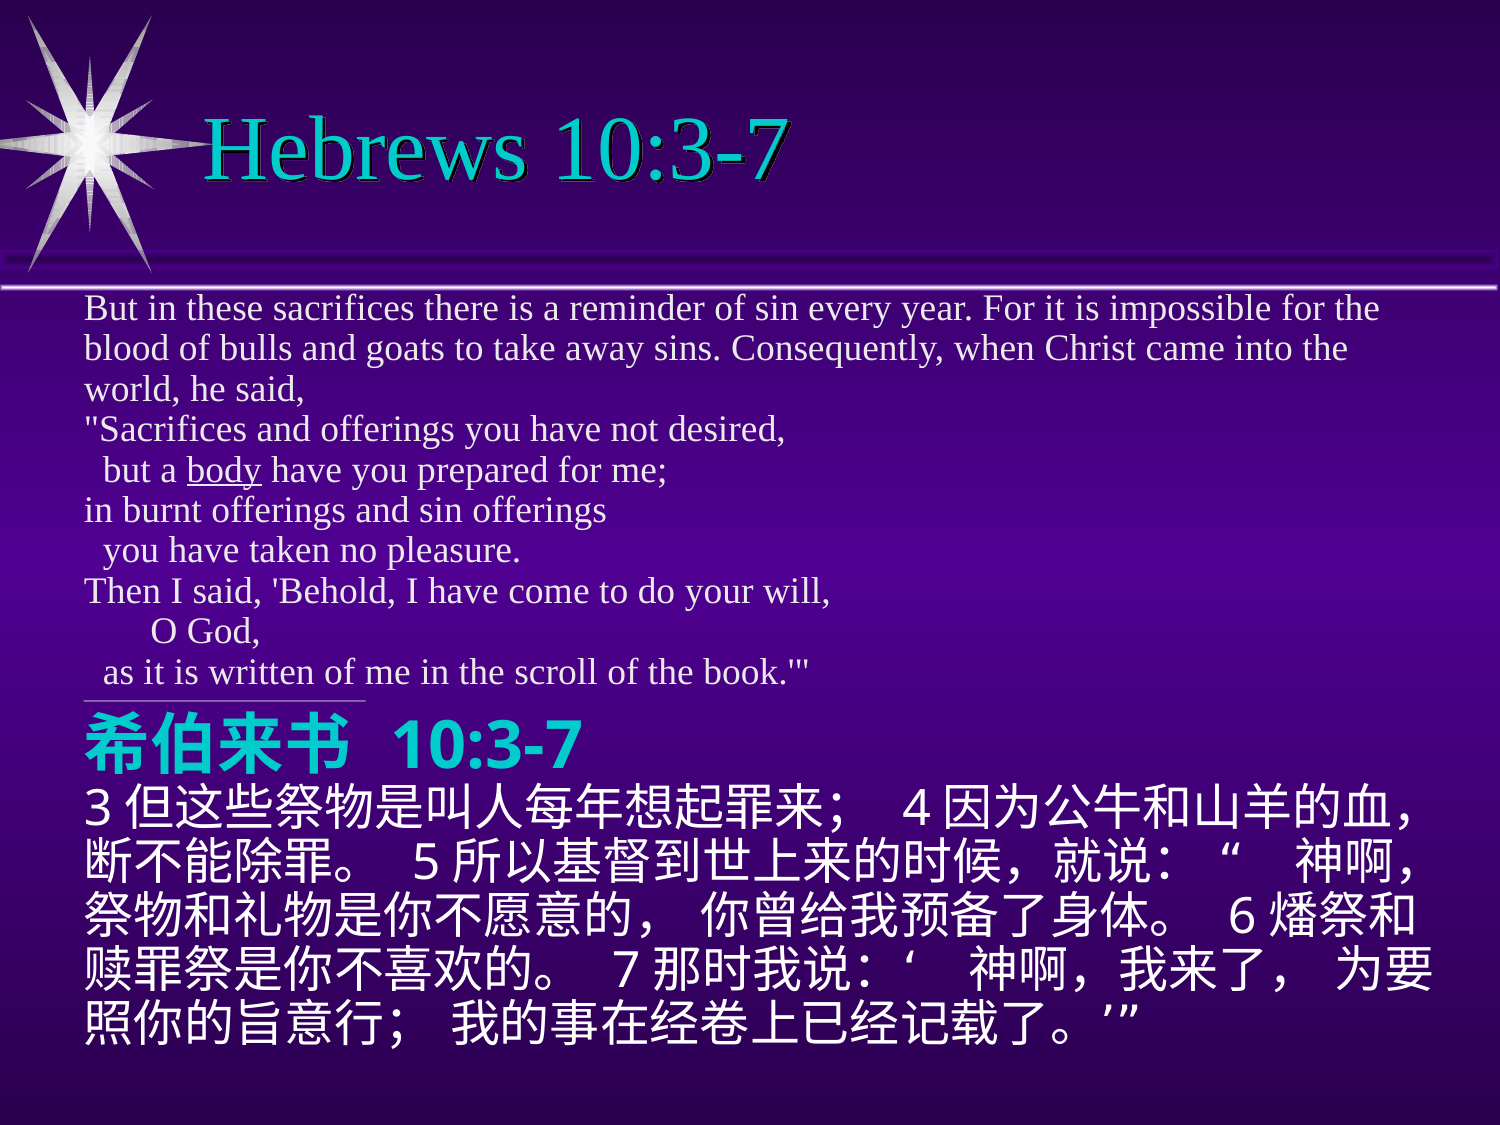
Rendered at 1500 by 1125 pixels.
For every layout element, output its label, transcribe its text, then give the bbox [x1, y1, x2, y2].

text_box But in these sacrifices there is a reminder of sin every year. For it is impossible for the blood of bulls and goats to take away sins. Consequently, when Christ came into the world, he said, "Sacrifices and offerings you have not desired, but a body have you prepared for me; in burnt offerings and sin offerings you have taken no pleasure. Then I said, 'Behold, I have come to do your will, O God, as it is written of me in the scroll of the book.'" ──────────────────────── 希伯来书 10:3-7 3但这些祭物是叫人每年想起罪来； 4因为公牛和山羊的血，断不能除罪。 5所以基督到世上来的时候，就说： “ 神啊，祭物和礼物是你不愿意的， 你曾给我预备了身体。 6燔祭和赎罪祭是你不喜欢的。 7那时我说：‘ 神啊，我来了， 为要照你的旨意行； 我的事在经卷上已经记载了。’” [69, 280, 1463, 1110]
title Hebrews 10:3-7 [187, 56, 1463, 244]
